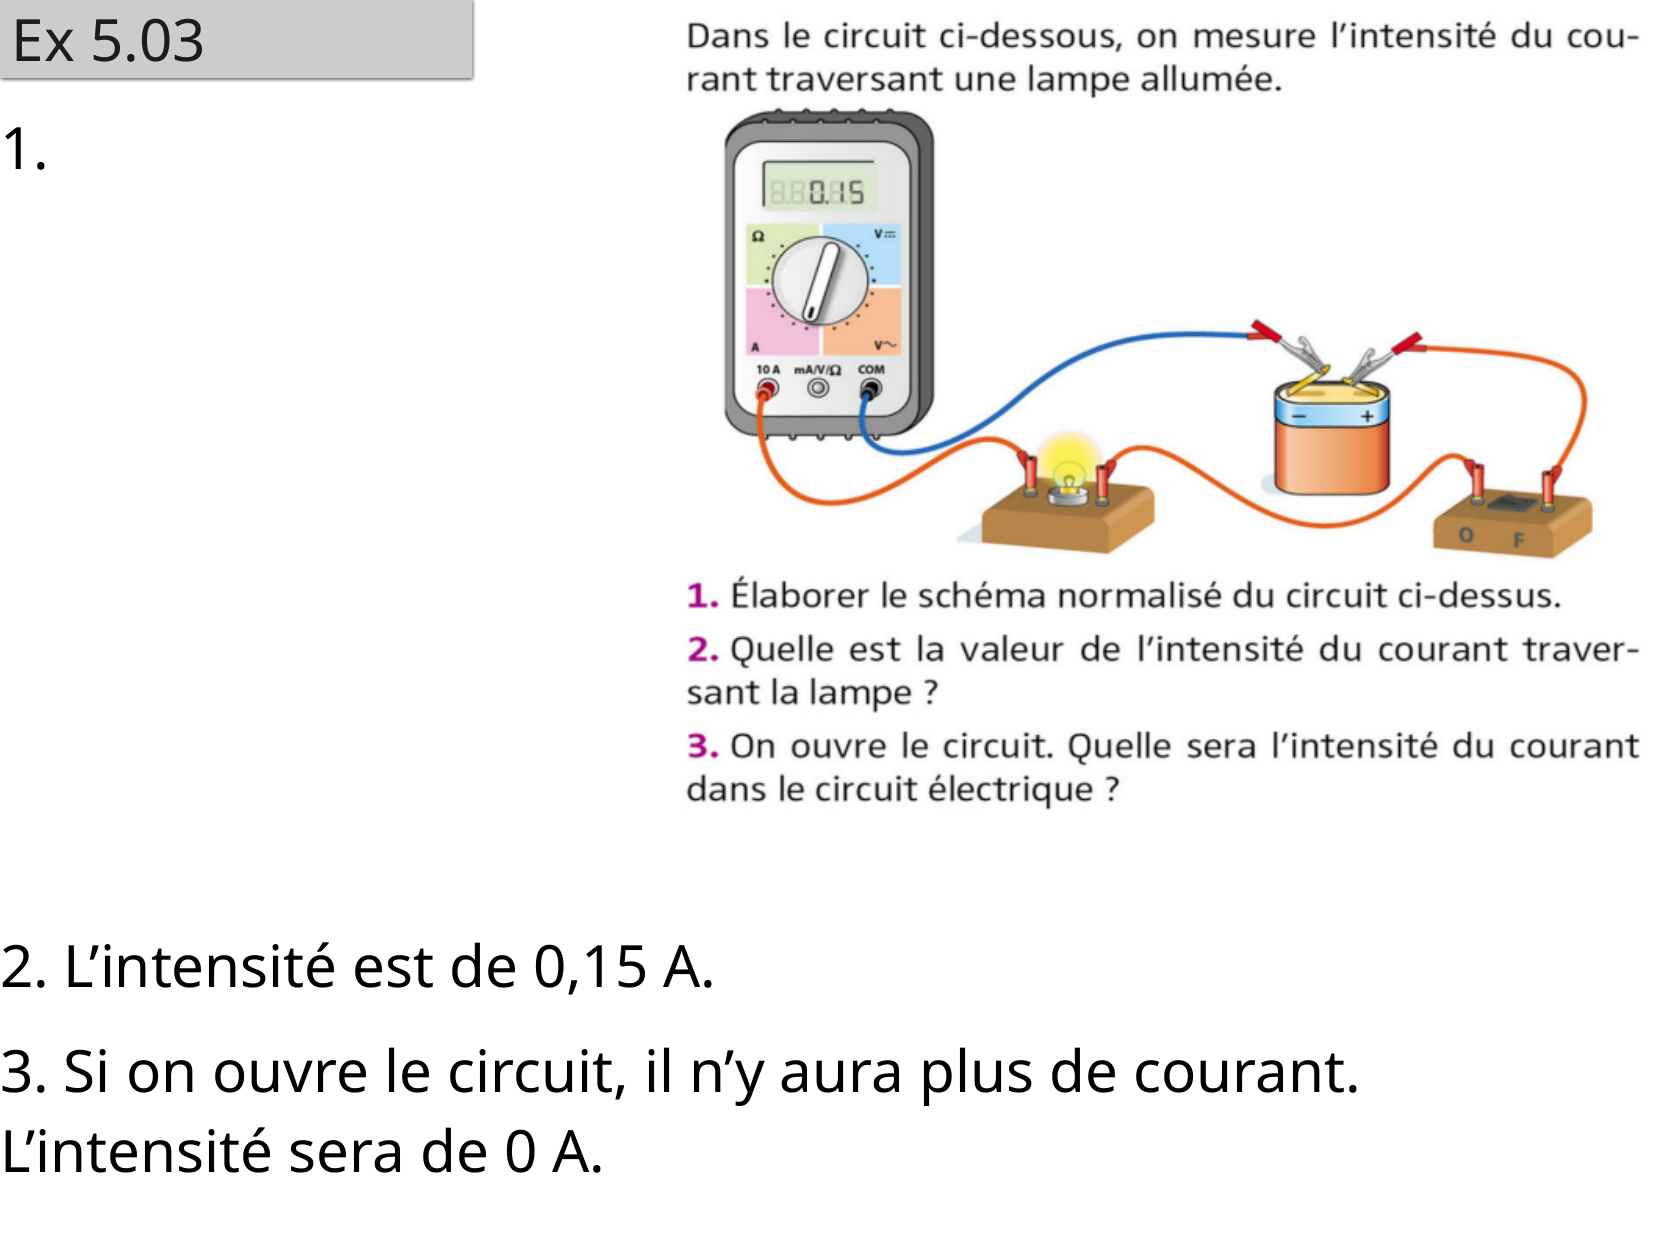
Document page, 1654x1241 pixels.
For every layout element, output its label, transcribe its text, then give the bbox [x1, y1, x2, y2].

picture [673, 14, 1654, 821]
list 1. 2. L’intensité est de 0,15 A. 3. Si on ouvre le circuit, il n’y aura plus de courant. L’intensité sera de 0 A. [0, 107, 1645, 1241]
title Ex 5.03 [0, 0, 473, 79]
